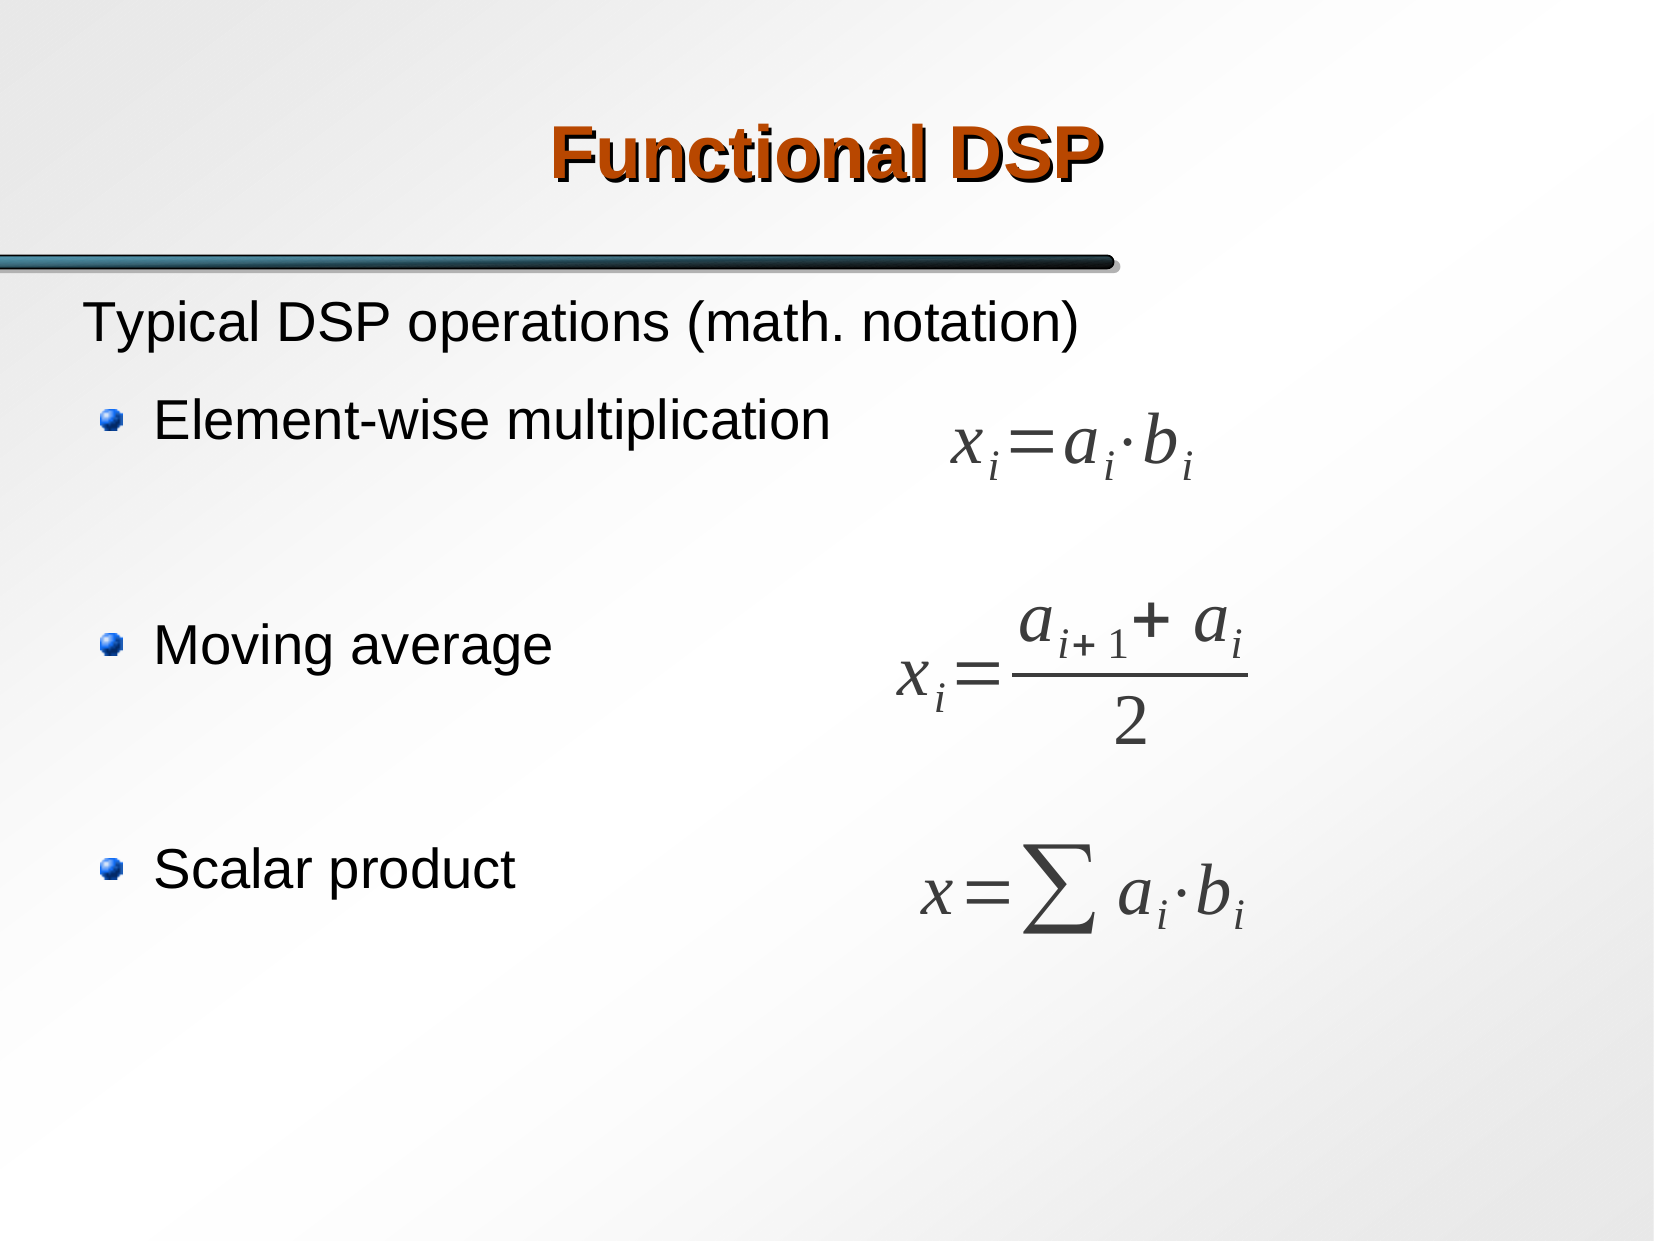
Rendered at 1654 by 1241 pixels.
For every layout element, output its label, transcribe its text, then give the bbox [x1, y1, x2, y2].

chart [885, 577, 1259, 761]
title Functional DSP [82, 49, 1571, 257]
chart [909, 839, 1252, 941]
list Typical DSP operations (math. notation) Element-wise multiplication Moving average Scalar product [82, 290, 1571, 1109]
chart [939, 398, 1199, 491]
